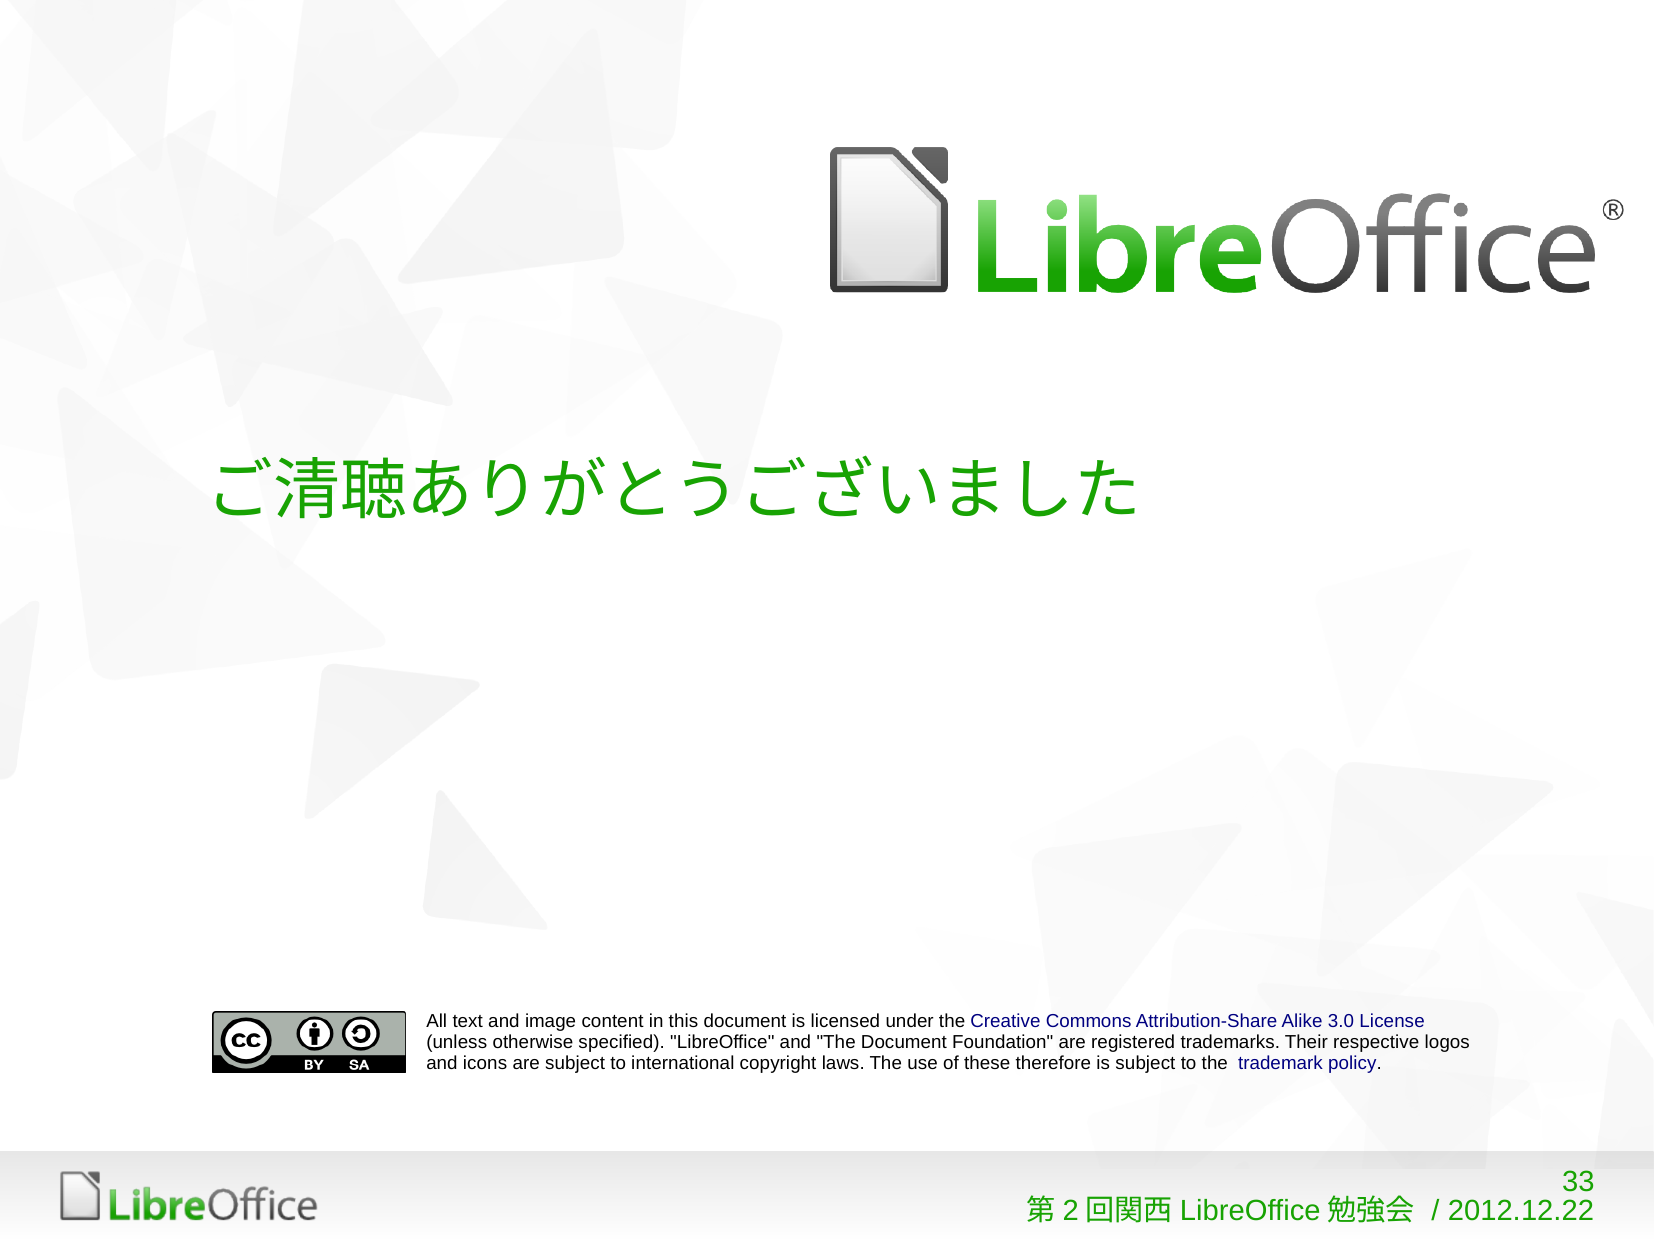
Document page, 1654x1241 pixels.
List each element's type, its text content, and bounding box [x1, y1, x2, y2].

title ご清聴ありがとうございました [206, 395, 1477, 573]
picture [0, 0, 1654, 930]
picture [41, 1152, 337, 1240]
picture [915, 548, 1654, 1169]
picture [212, 1011, 406, 1073]
